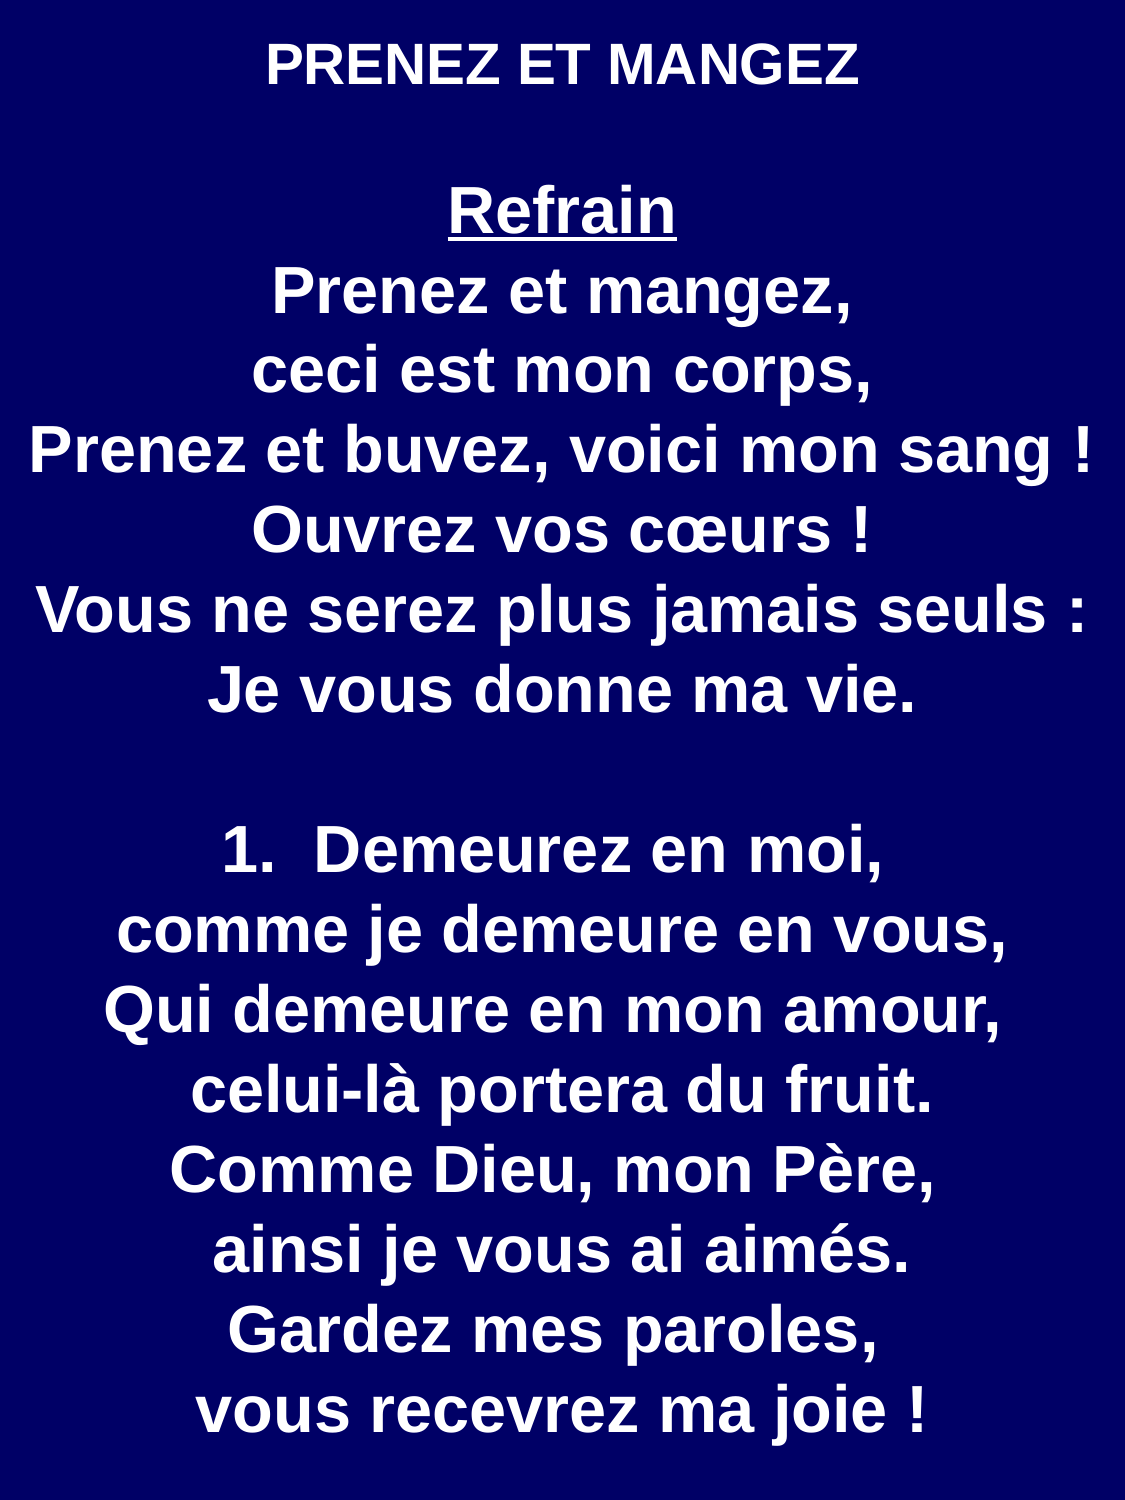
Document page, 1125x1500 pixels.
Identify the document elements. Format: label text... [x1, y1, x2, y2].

text_box PRENEZ ET MANGEZ Refrain Prenez et mangez, ceci est mon corps, Prenez et buvez, voici mon sang ! Ouvrez vos cœurs ! Vous ne serez plus jamais seuls : Je vous donne ma vie. 1. Demeurez en moi, comme je demeure en vous, Qui demeure en mon amour, celui-là portera du fruit. Comme Dieu, mon Père, ainsi je vous ai aimés. Gardez mes paroles, vous recevrez ma joie ! [0, 19, 1125, 1134]
